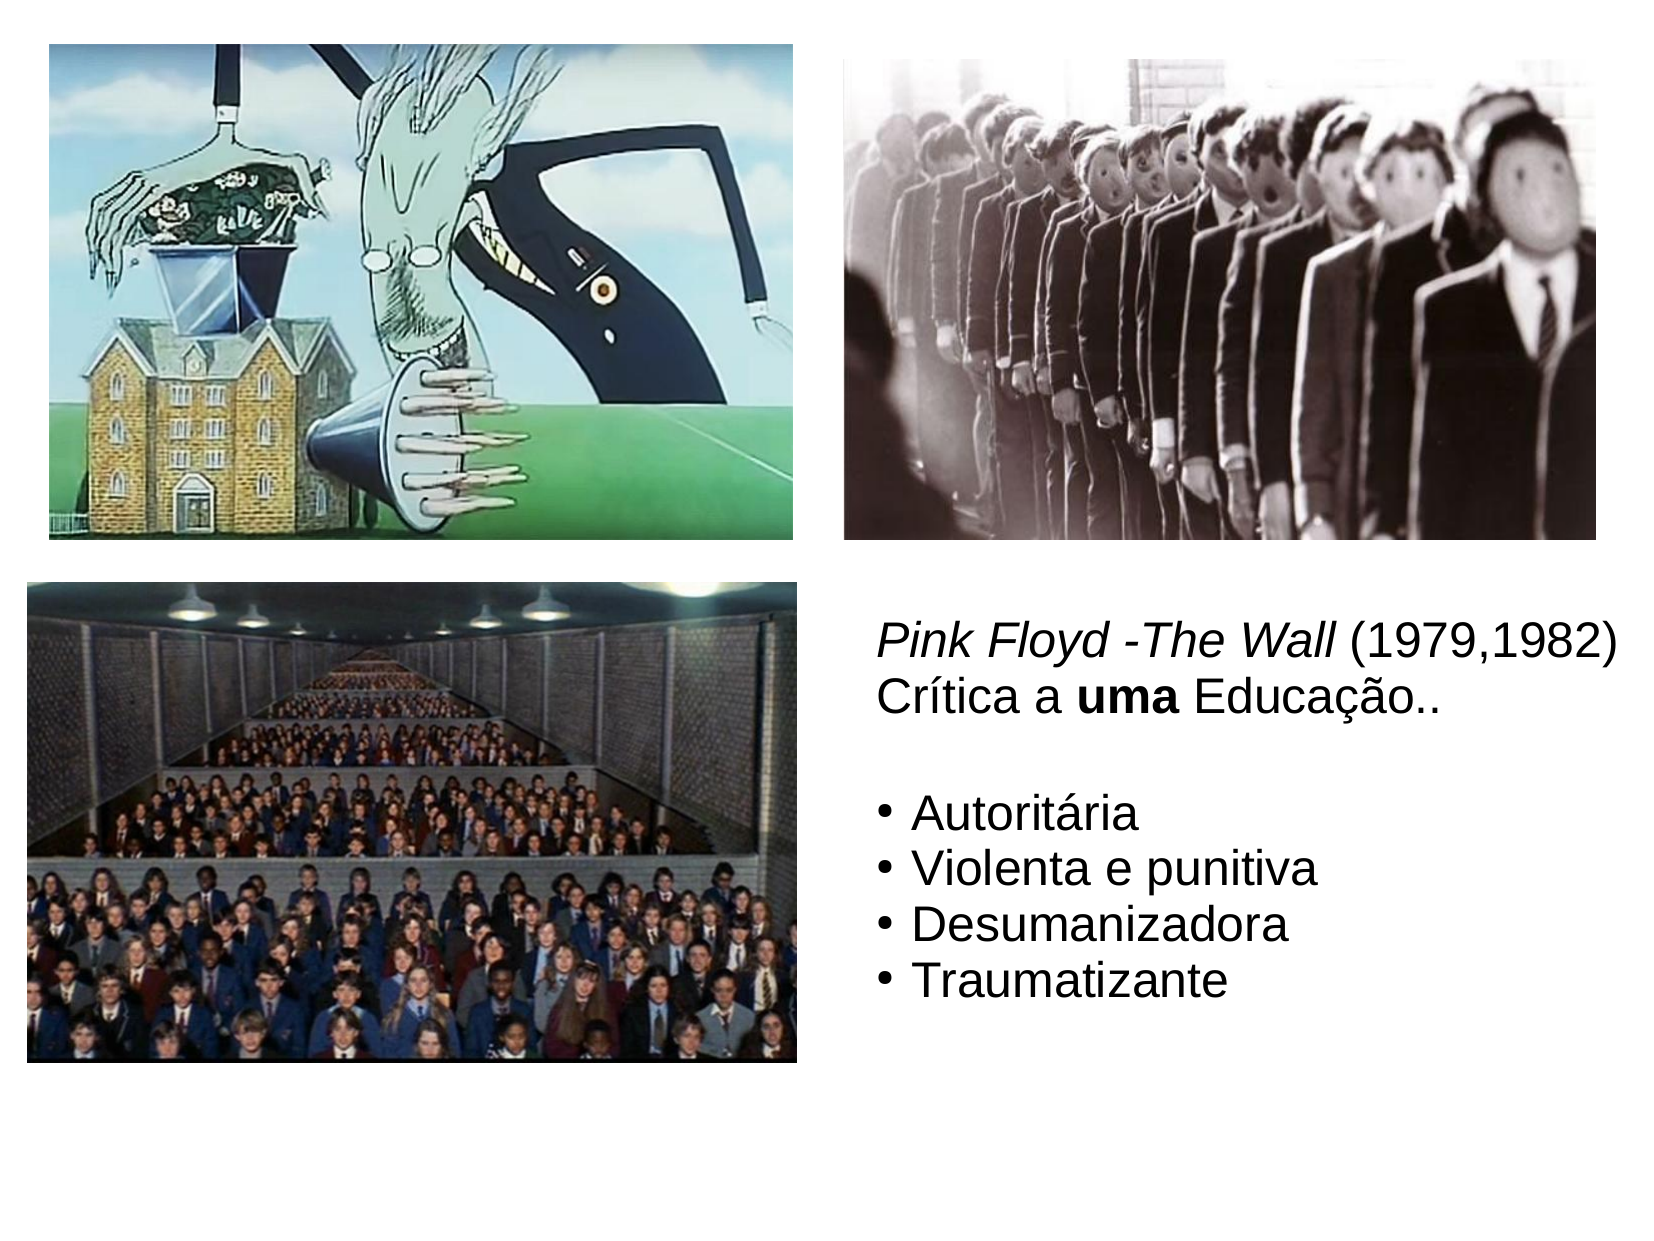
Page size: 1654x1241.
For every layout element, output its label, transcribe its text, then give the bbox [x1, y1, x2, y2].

picture [27, 582, 797, 1063]
picture [49, 44, 793, 541]
picture [843, 59, 1596, 541]
text_box Pink Floyd -The Wall (1979,1982) Crítica a uma Educação.. Autoritária Violenta e punitiva Desumanizadora Traumatizante [861, 585, 1552, 1096]
